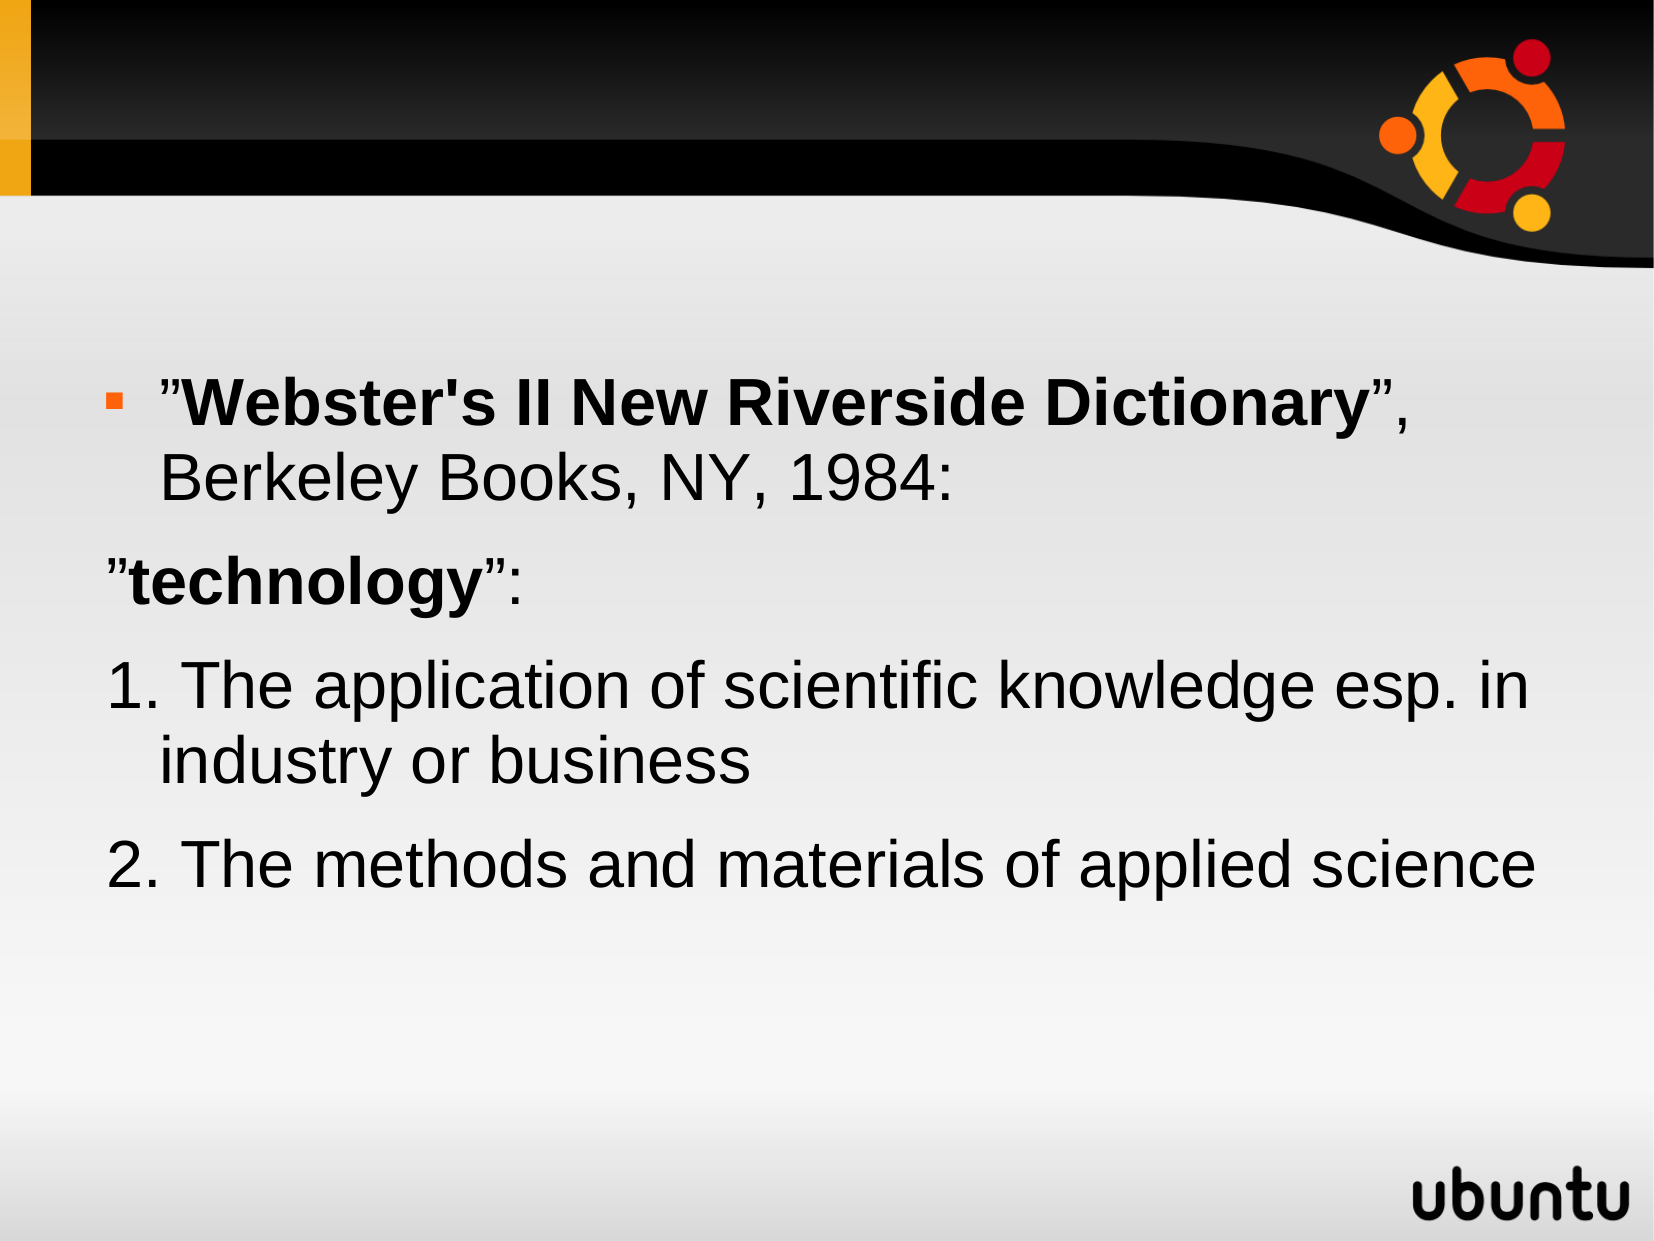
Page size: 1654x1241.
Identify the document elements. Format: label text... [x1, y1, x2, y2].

list ”Webster's II New Riverside Dictionary”, Berkeley Books, NY, 1984: ”technology”: 1. The application of scientific knowledge esp. in industry or business 2. The methods and materials of applied science [88, 365, 1577, 1081]
picture [0, 0, 1654, 1241]
